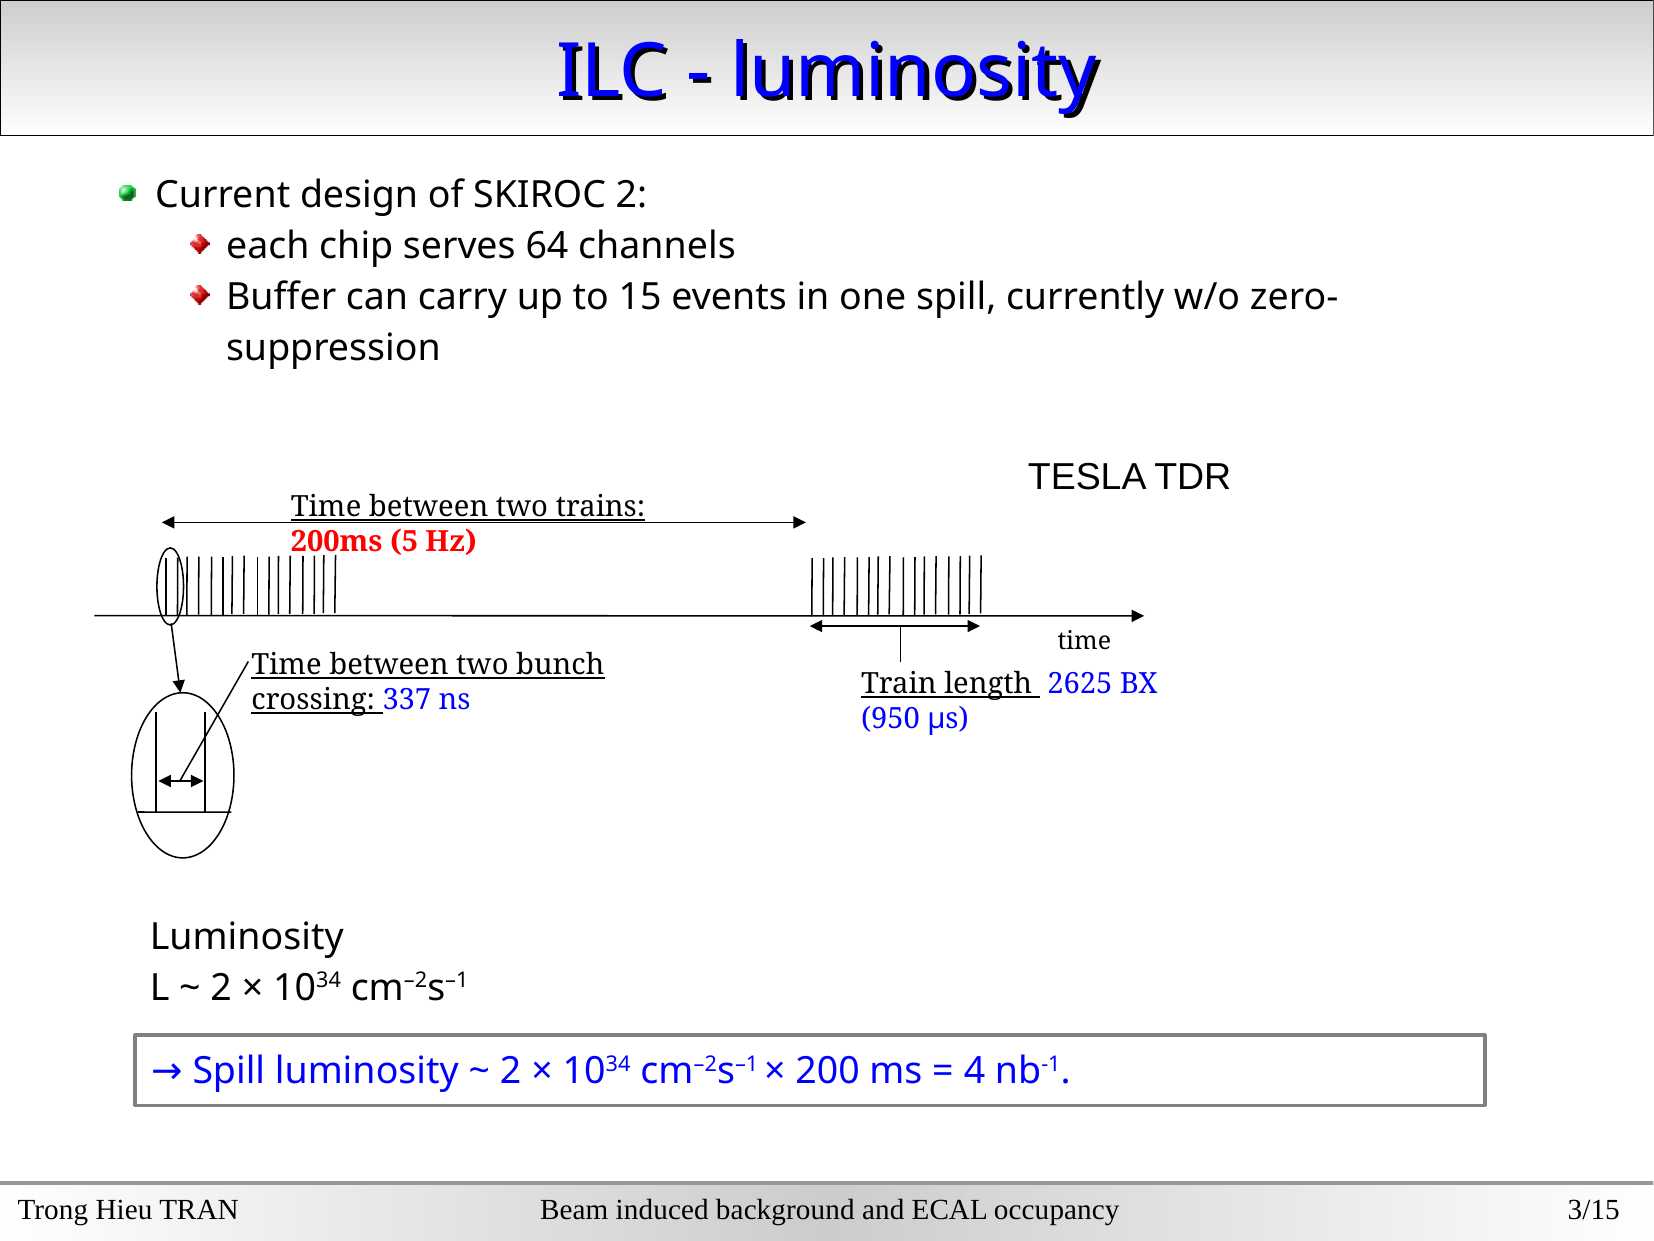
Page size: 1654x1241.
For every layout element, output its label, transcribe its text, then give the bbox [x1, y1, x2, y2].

text_box → Spill luminosity ~ 2 × 1034 cm–2s–1 × 200 ms = 4 nb-1. [135, 1035, 1486, 1106]
text_box TESLA TDR [977, 444, 1247, 505]
text_box Luminosity L ~ 2 × 1034 cm–2s–1 [135, 901, 736, 1022]
text_box Current design of SKIROC 2: each chip serves 64 channels Buffer can carry up to 15 events in one spill, currently w/o zero-suppression [105, 160, 1546, 384]
title ILC - luminosity [0, 0, 1654, 136]
text_box Time between two trains: 200ms (5 Hz) [276, 479, 714, 591]
text_box Time between two bunch crossing: 337 ns [236, 638, 718, 749]
text_box Train length 2625 BX (950 µs) [846, 657, 1253, 768]
text_box time [1042, 617, 1146, 657]
